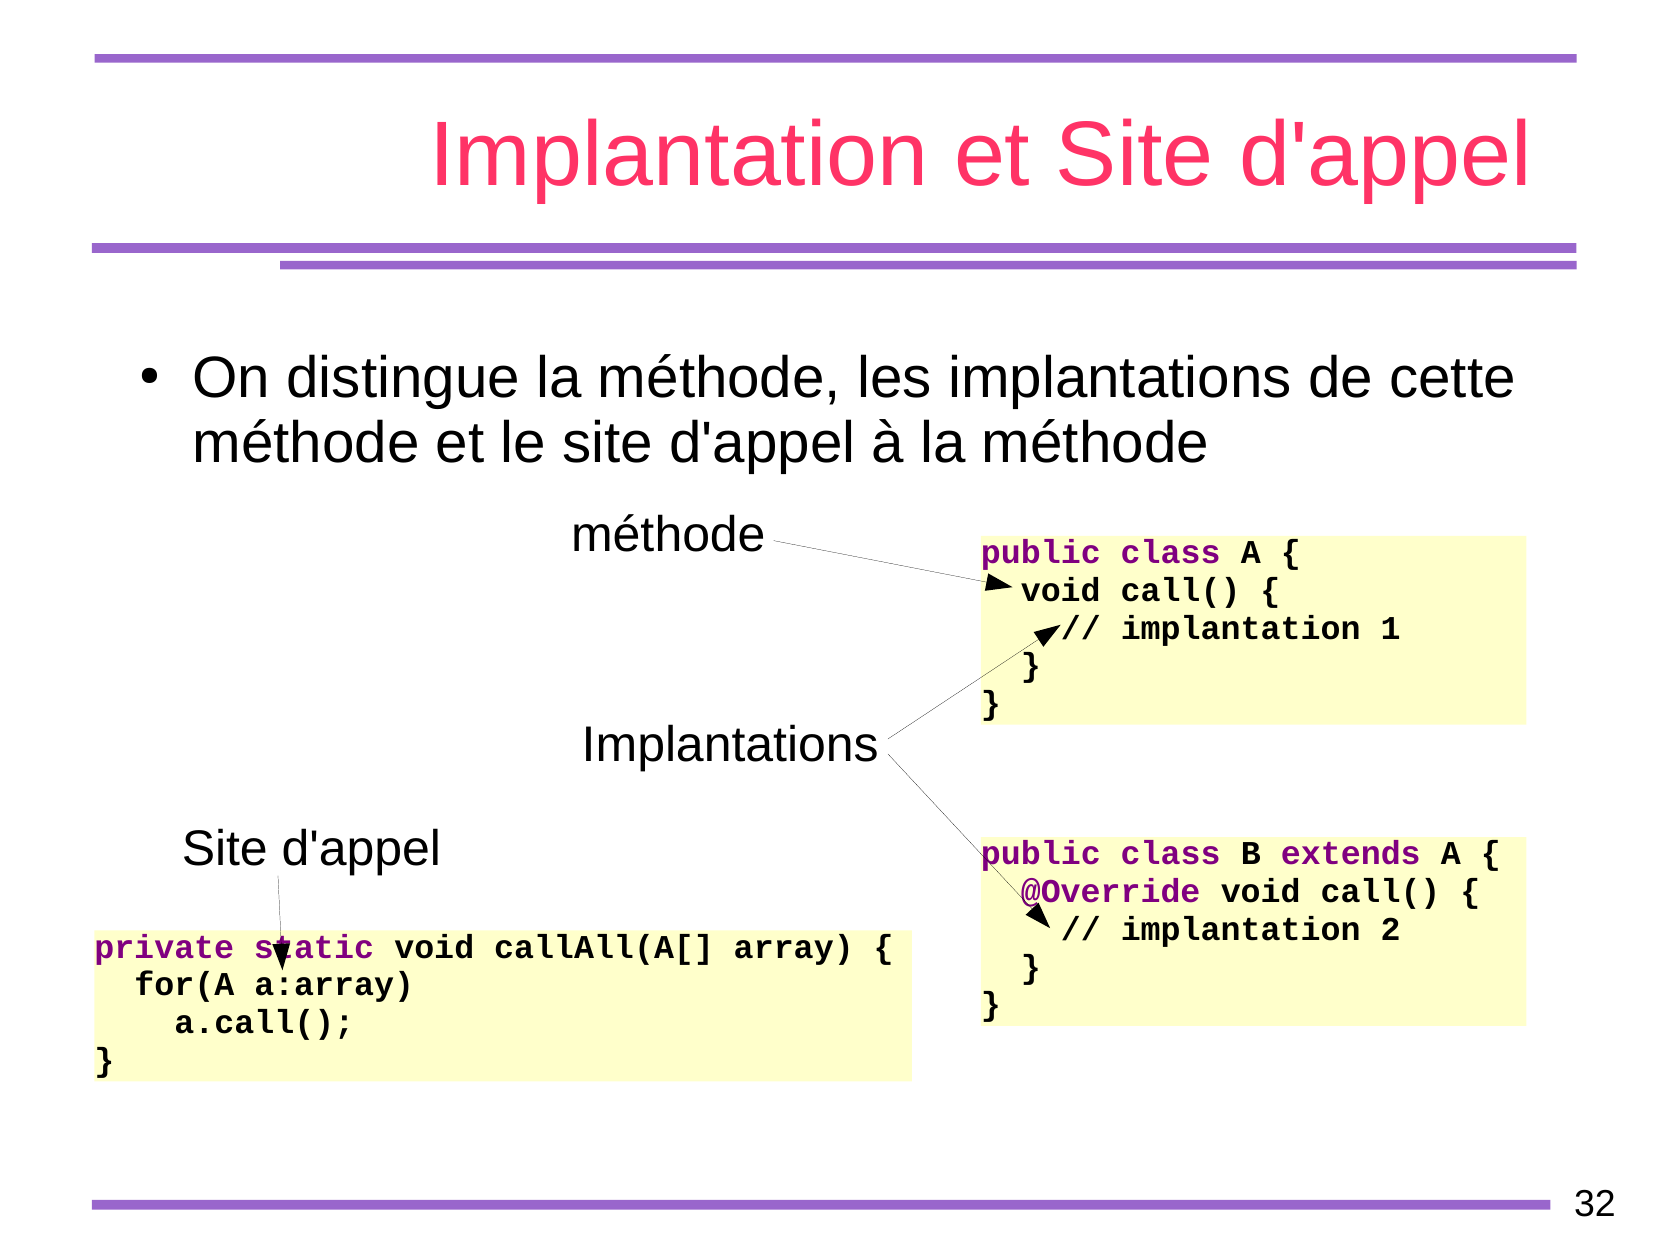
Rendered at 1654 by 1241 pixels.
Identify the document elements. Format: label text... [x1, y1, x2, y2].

text_box Site d'appel [181, 820, 442, 876]
text_box public class B extends A { @Override void call() { // implantation 2 } } [980, 837, 1527, 1026]
text_box Implantations [581, 716, 879, 773]
text_box méthode [570, 505, 766, 562]
text_box public class A { void call() { // implantation 1 } } [980, 535, 1527, 725]
list On distingue la méthode, les implantations de cette méthode et le site d'appel à la méthode [121, 344, 1534, 580]
title Implantation et Site d'appel [121, 49, 1534, 257]
text_box private static void callAll(A[] array) { for(A a:array) a.call(); } [94, 930, 912, 1082]
